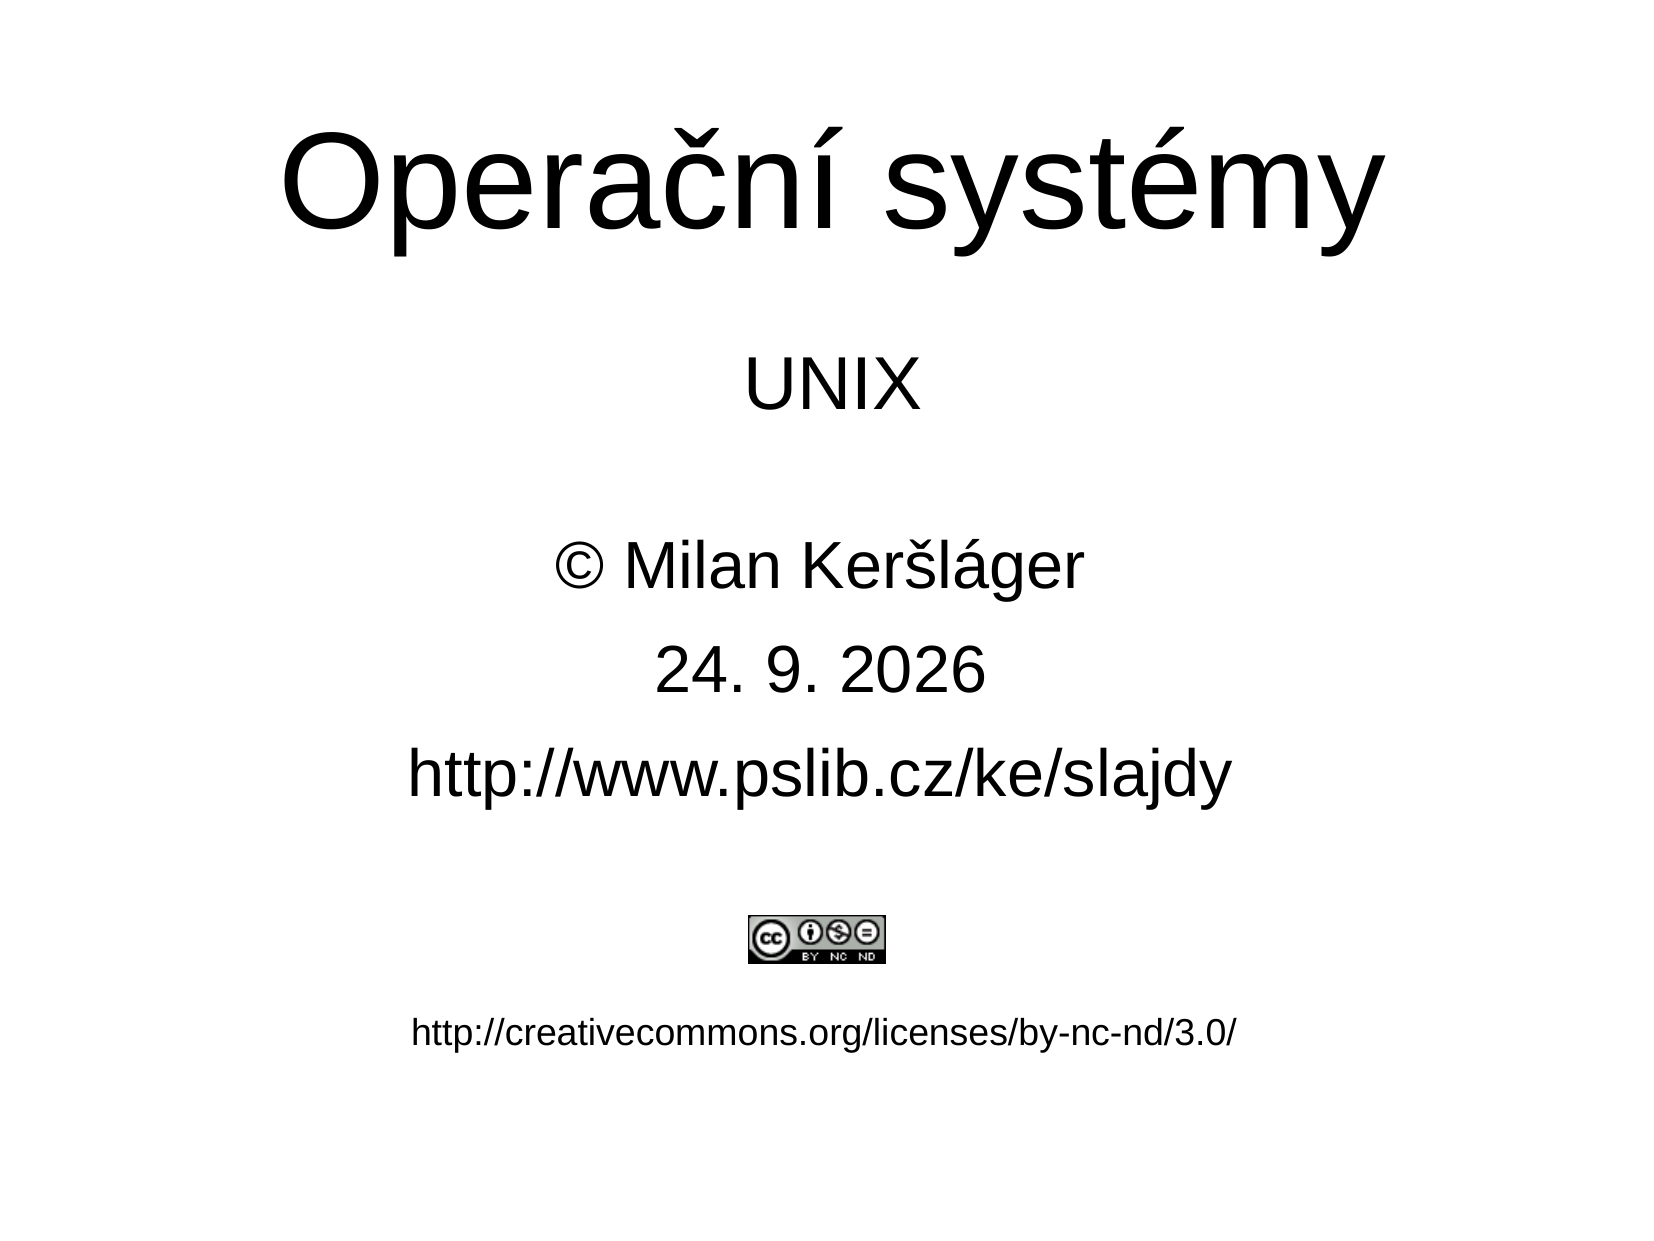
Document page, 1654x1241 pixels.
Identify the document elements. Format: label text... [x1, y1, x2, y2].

list © Milan Keršláger 5.3.2010 http://www.pslib.cz/ke/slajdy [76, 527, 1565, 916]
title Operační systémy UNIX [88, 50, 1577, 479]
text_box http://creativecommons.org/licenses/by-nc-nd/3.0/ [337, 1003, 1312, 1061]
picture [748, 915, 886, 964]
